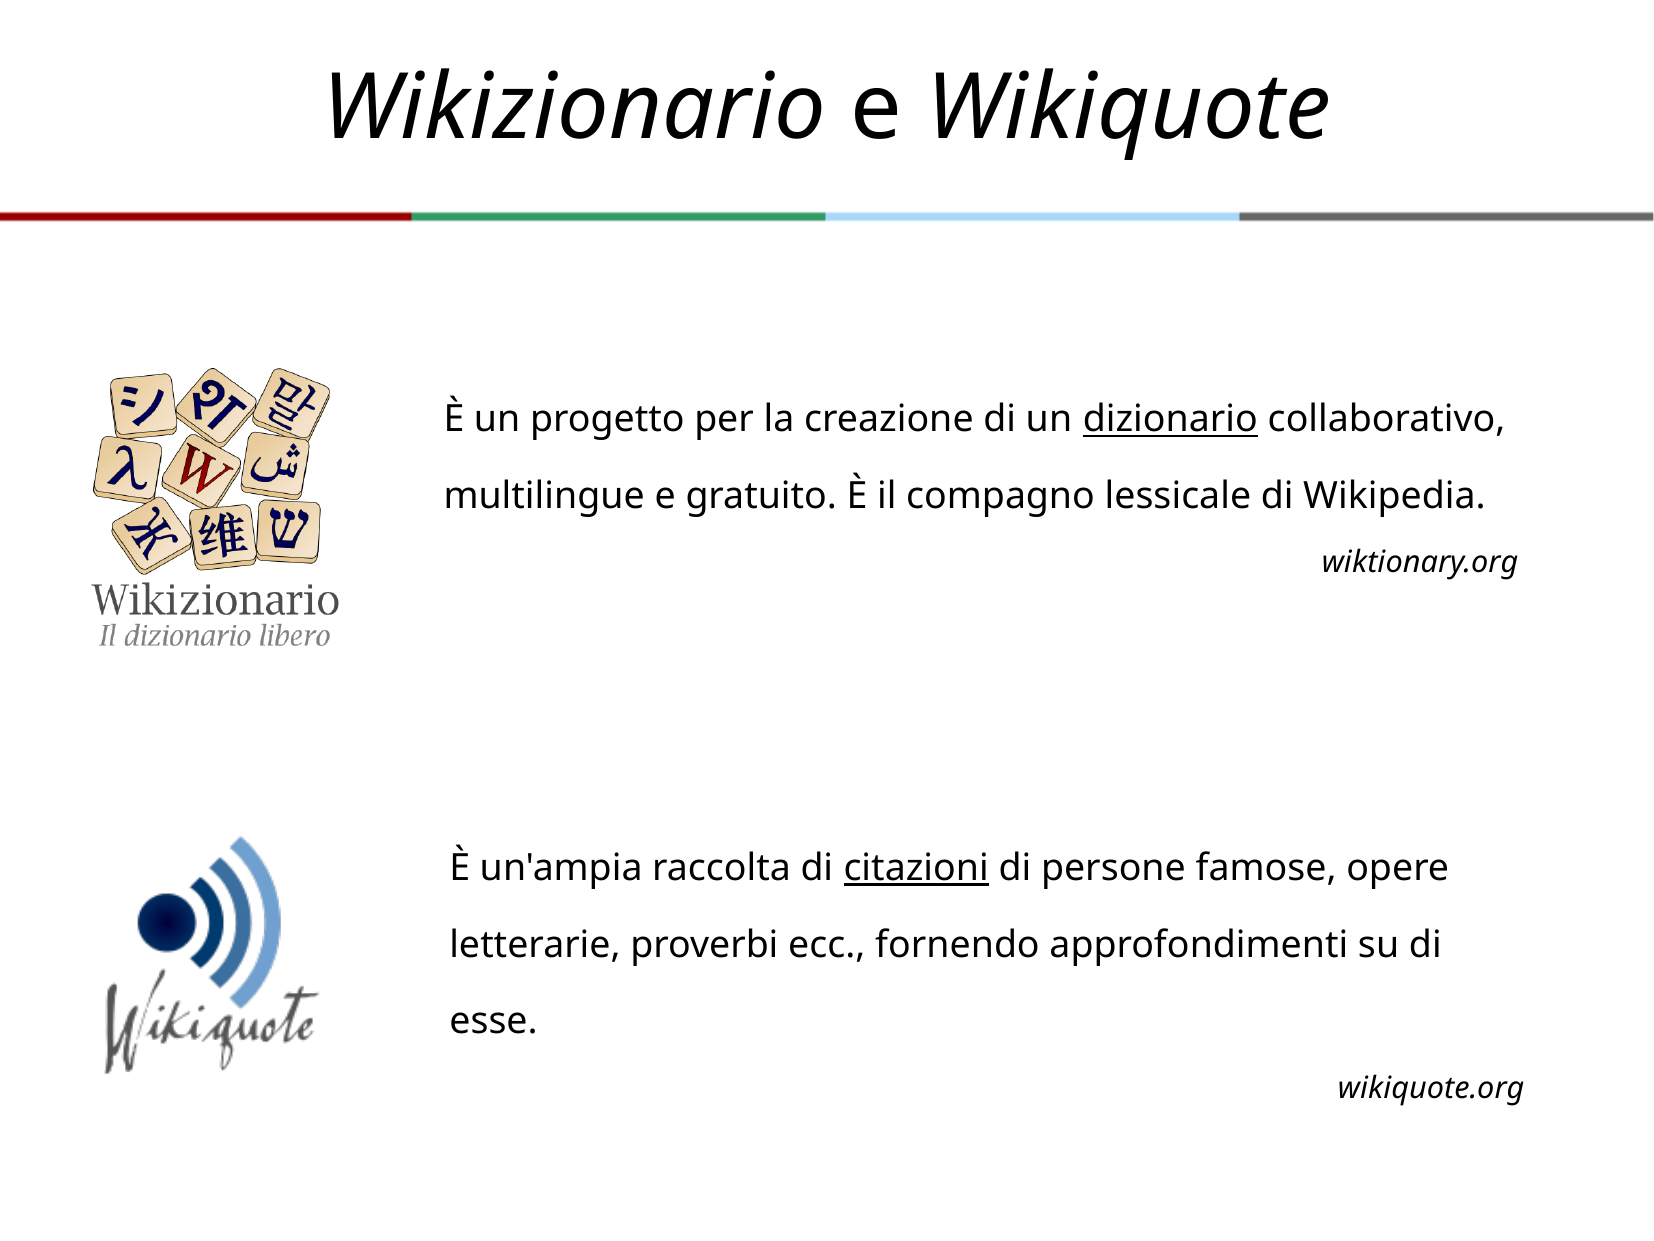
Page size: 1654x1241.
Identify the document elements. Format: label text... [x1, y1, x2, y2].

list È un progetto per la creazione di un dizionario collaborativo, multilingue e gratuito. È il compagno lessicale di Wikipedia. wiktionary.org [443, 366, 1519, 662]
picture [0, 200, 1654, 235]
list È un'ampia raccolta di citazioni di persone famose, opere letterarie, proverbi ecc., fornendo approfondimenti su di esse. wikiquote.org [449, 814, 1525, 1111]
title Wikizionario e Wikiquote [82, 0, 1571, 200]
picture [76, 814, 343, 1081]
picture [80, 363, 347, 659]
